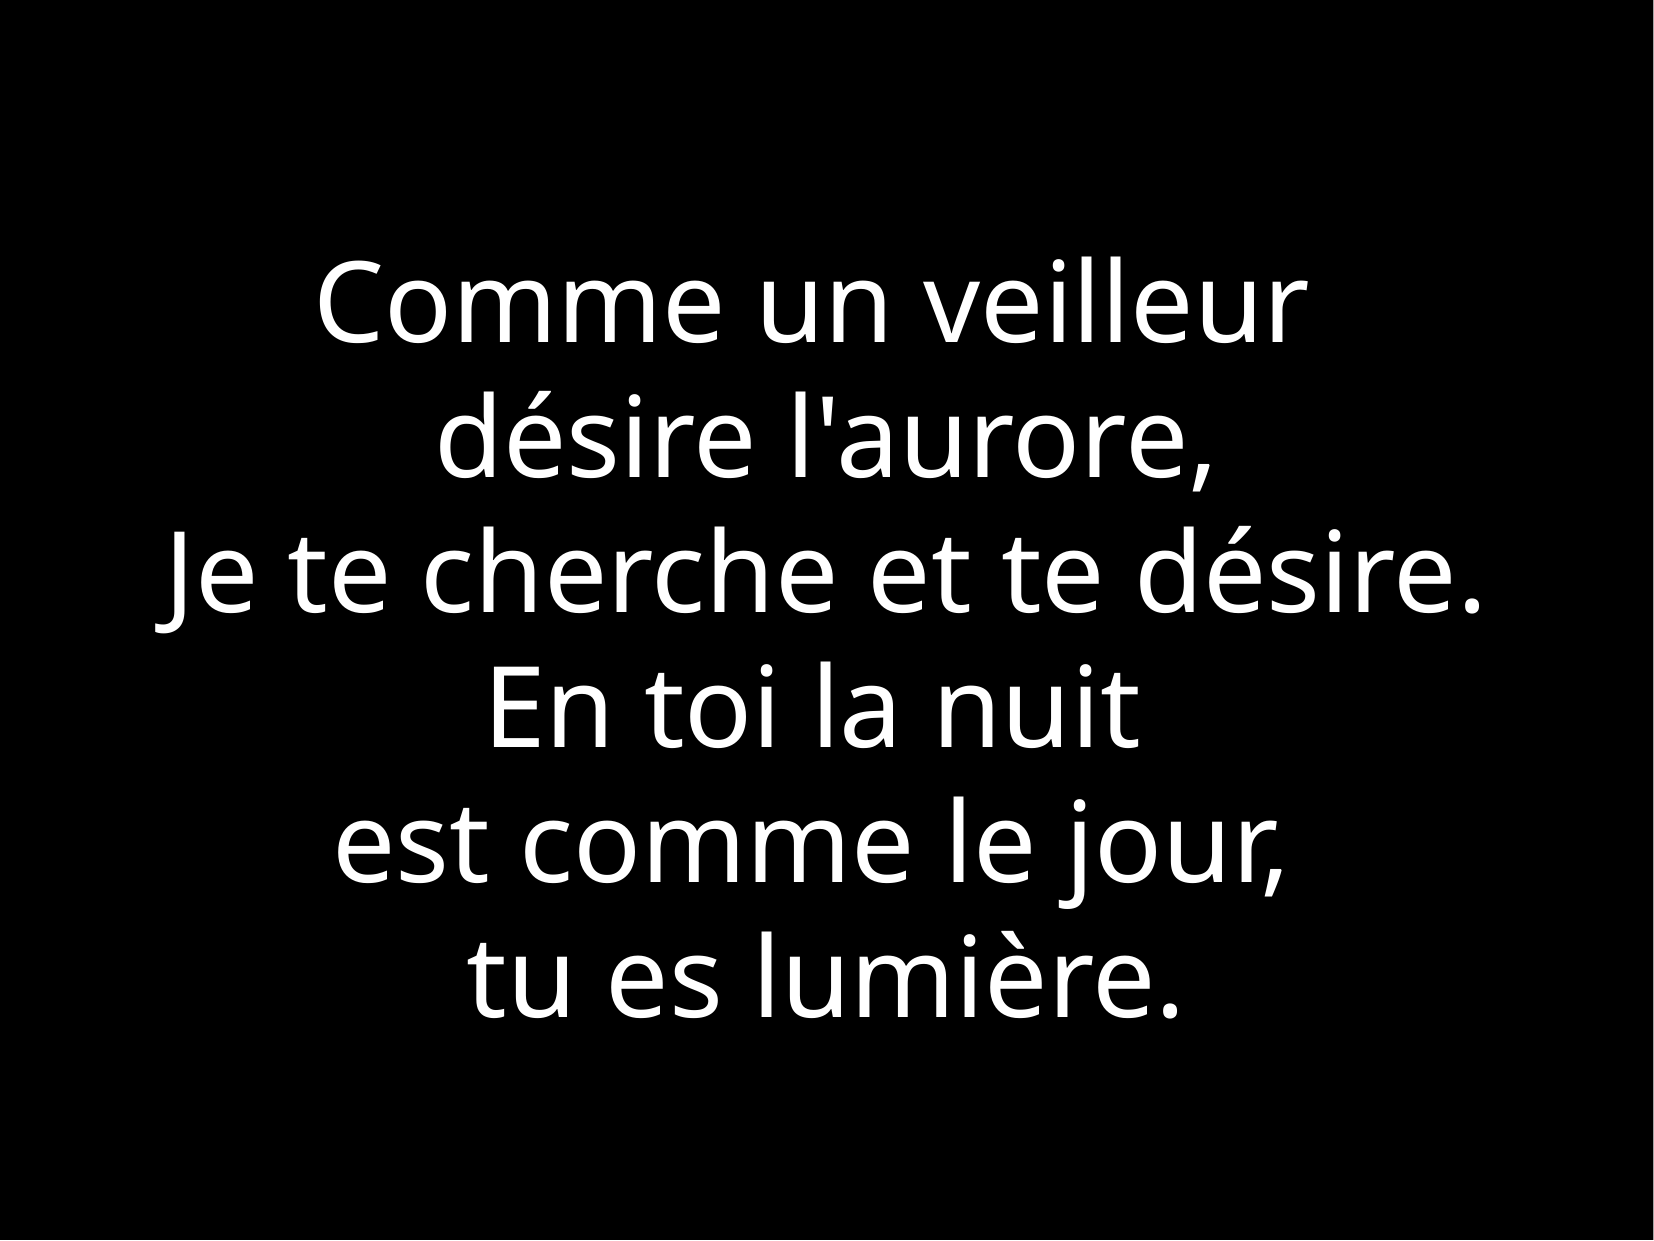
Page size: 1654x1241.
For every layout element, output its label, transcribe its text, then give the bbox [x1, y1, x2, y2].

text_box Comme un veilleur désire l'aurore, Je te cherche et te désire. En toi la nuit est comme le jour, tu es lumière. [0, 346, 1654, 925]
